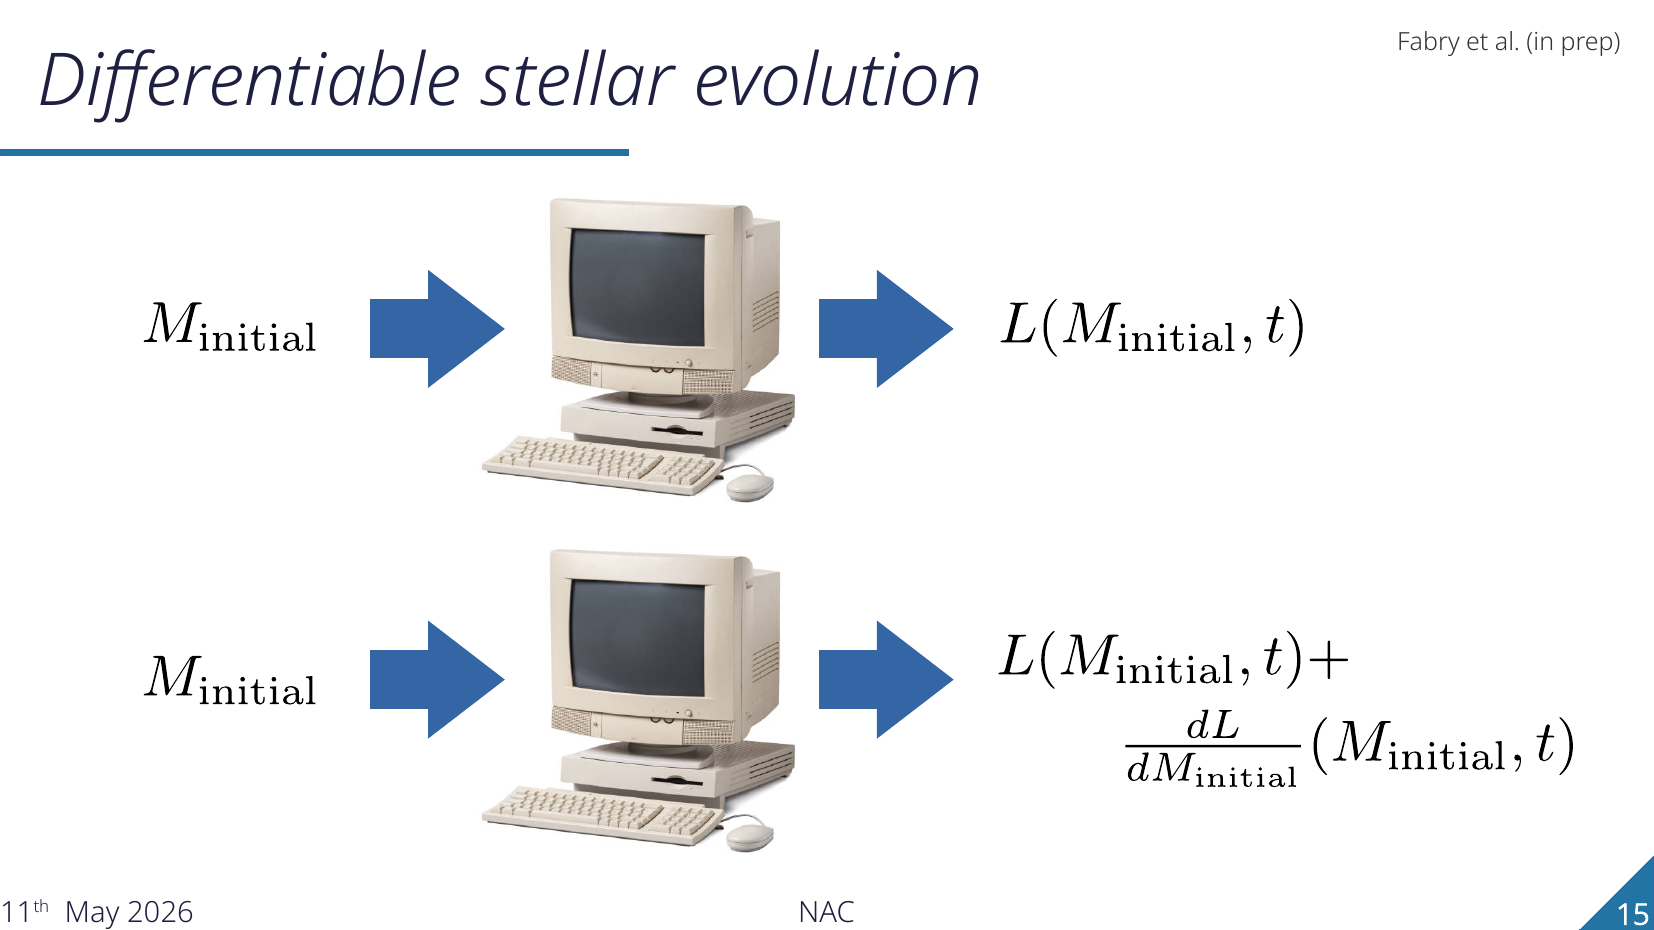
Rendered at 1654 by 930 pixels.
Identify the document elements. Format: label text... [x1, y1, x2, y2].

picture [996, 296, 1305, 359]
picture [996, 628, 1351, 692]
picture [1123, 707, 1576, 790]
picture [141, 302, 316, 352]
picture [141, 655, 316, 705]
picture [438, 170, 868, 515]
picture [438, 521, 868, 865]
title Differentiable stellar evolution [37, 0, 1612, 156]
text_box Fabry et al. (in prep) [1382, 16, 1653, 100]
